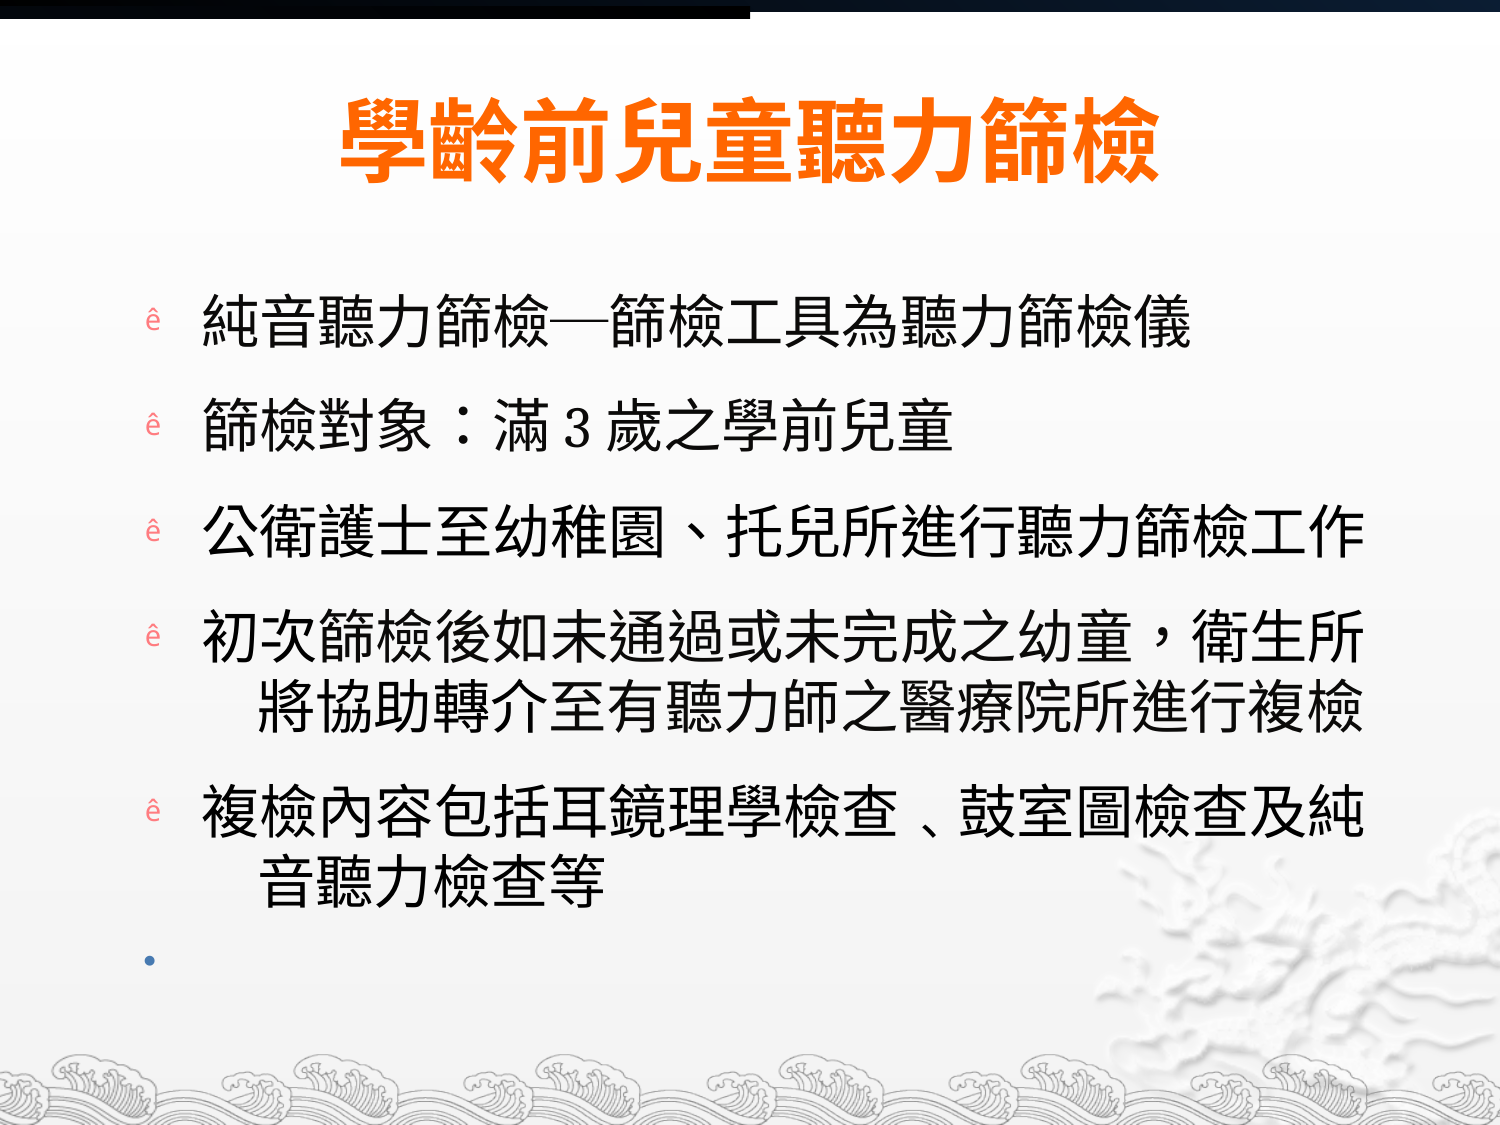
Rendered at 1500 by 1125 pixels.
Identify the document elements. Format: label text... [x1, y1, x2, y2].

list 純音聽力篩檢─篩檢工具為聽力篩檢儀 篩檢對象：滿3歲之學前兒童 公衛護士至幼稚園、托兒所進行聽力篩檢工作 初次篩檢後如未通過或未完成之幼童，衛生所將協助轉介至有聽力師之醫療院所進行複檢 複檢內容包括耳鏡理學檢查﹑鼓室圖檢查及純音聽力檢查等 [129, 290, 1436, 975]
title 學齡前兒童聽力篩檢 [75, 45, 1426, 233]
